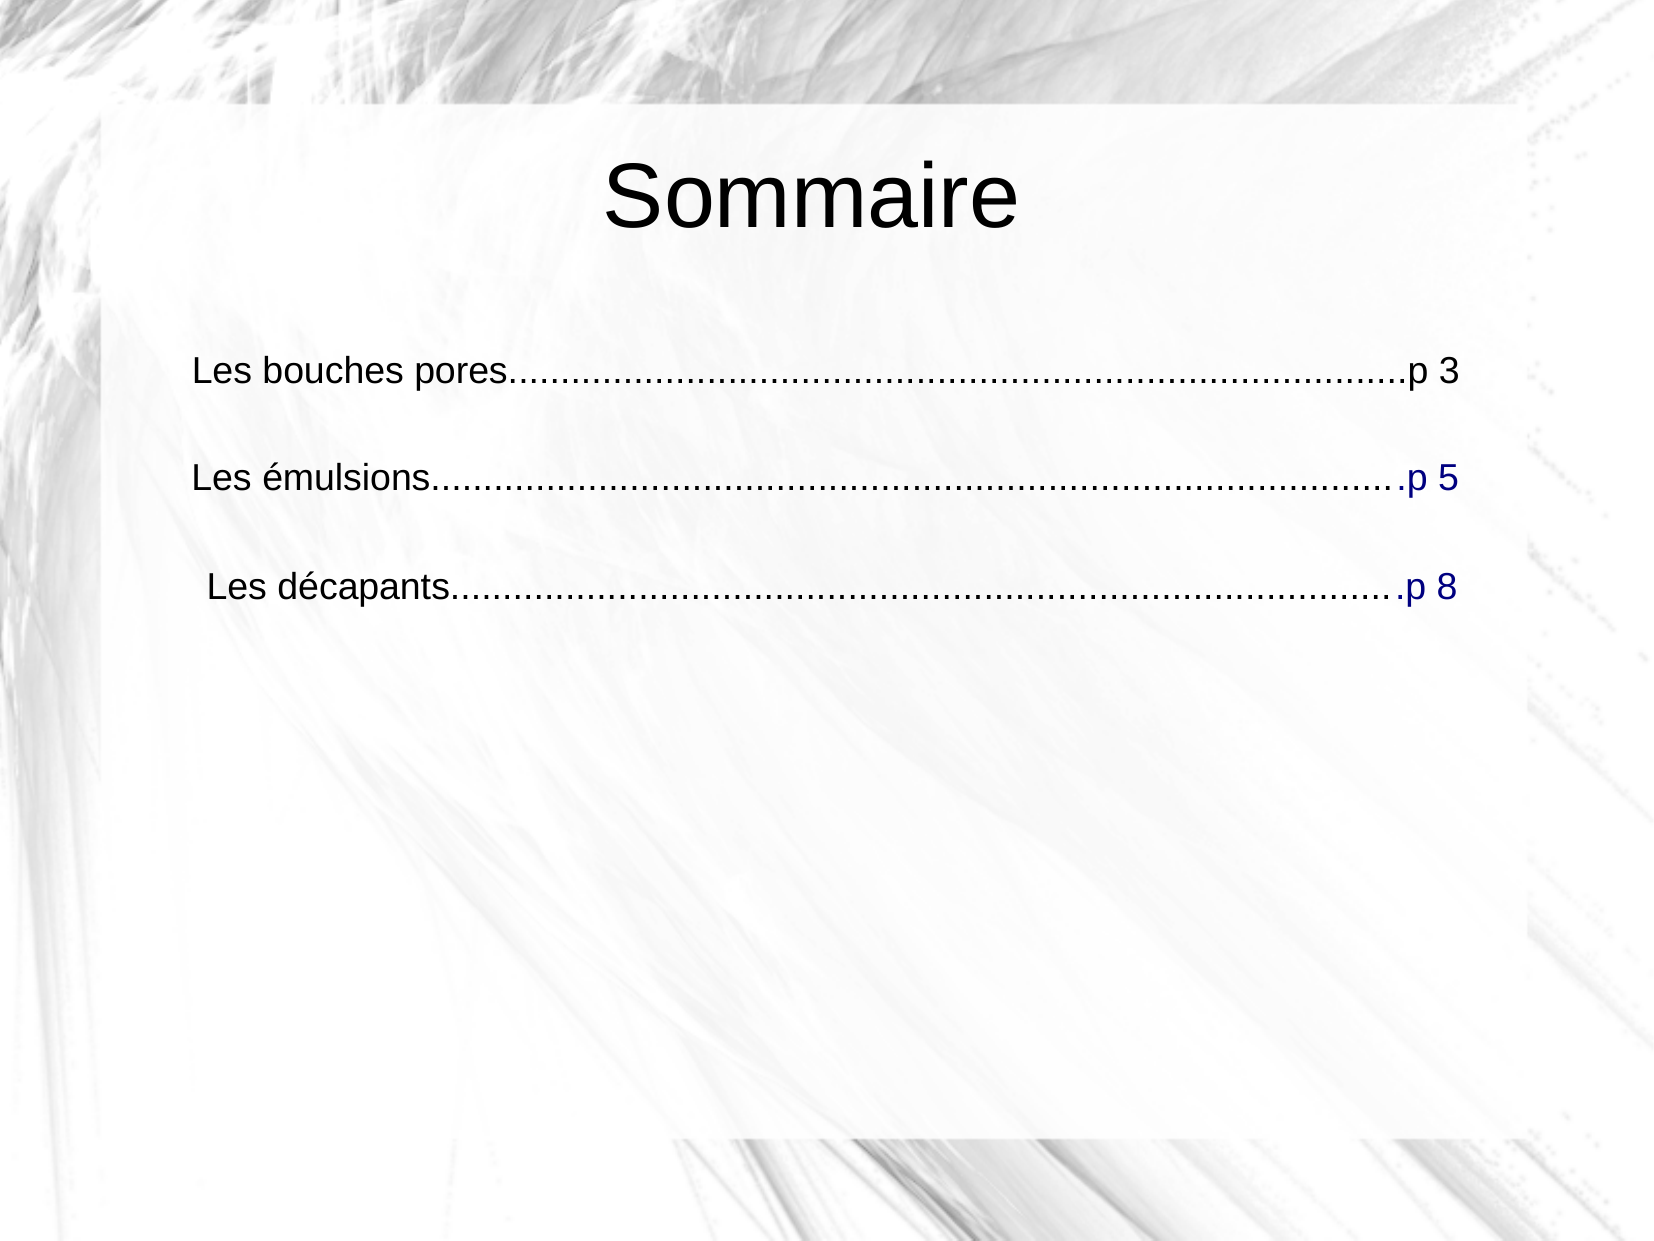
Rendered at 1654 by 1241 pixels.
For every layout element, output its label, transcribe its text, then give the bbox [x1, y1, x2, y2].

text_box Les décapants...........................................................................................p 8 [188, 555, 1548, 618]
title Sommaire [118, 112, 1506, 281]
picture [0, 0, 1654, 1241]
text_box Les bouches pores......................................................................................p 3 [177, 342, 1478, 400]
text_box Les émulsions.............................................................................................p 5 [176, 448, 1474, 506]
